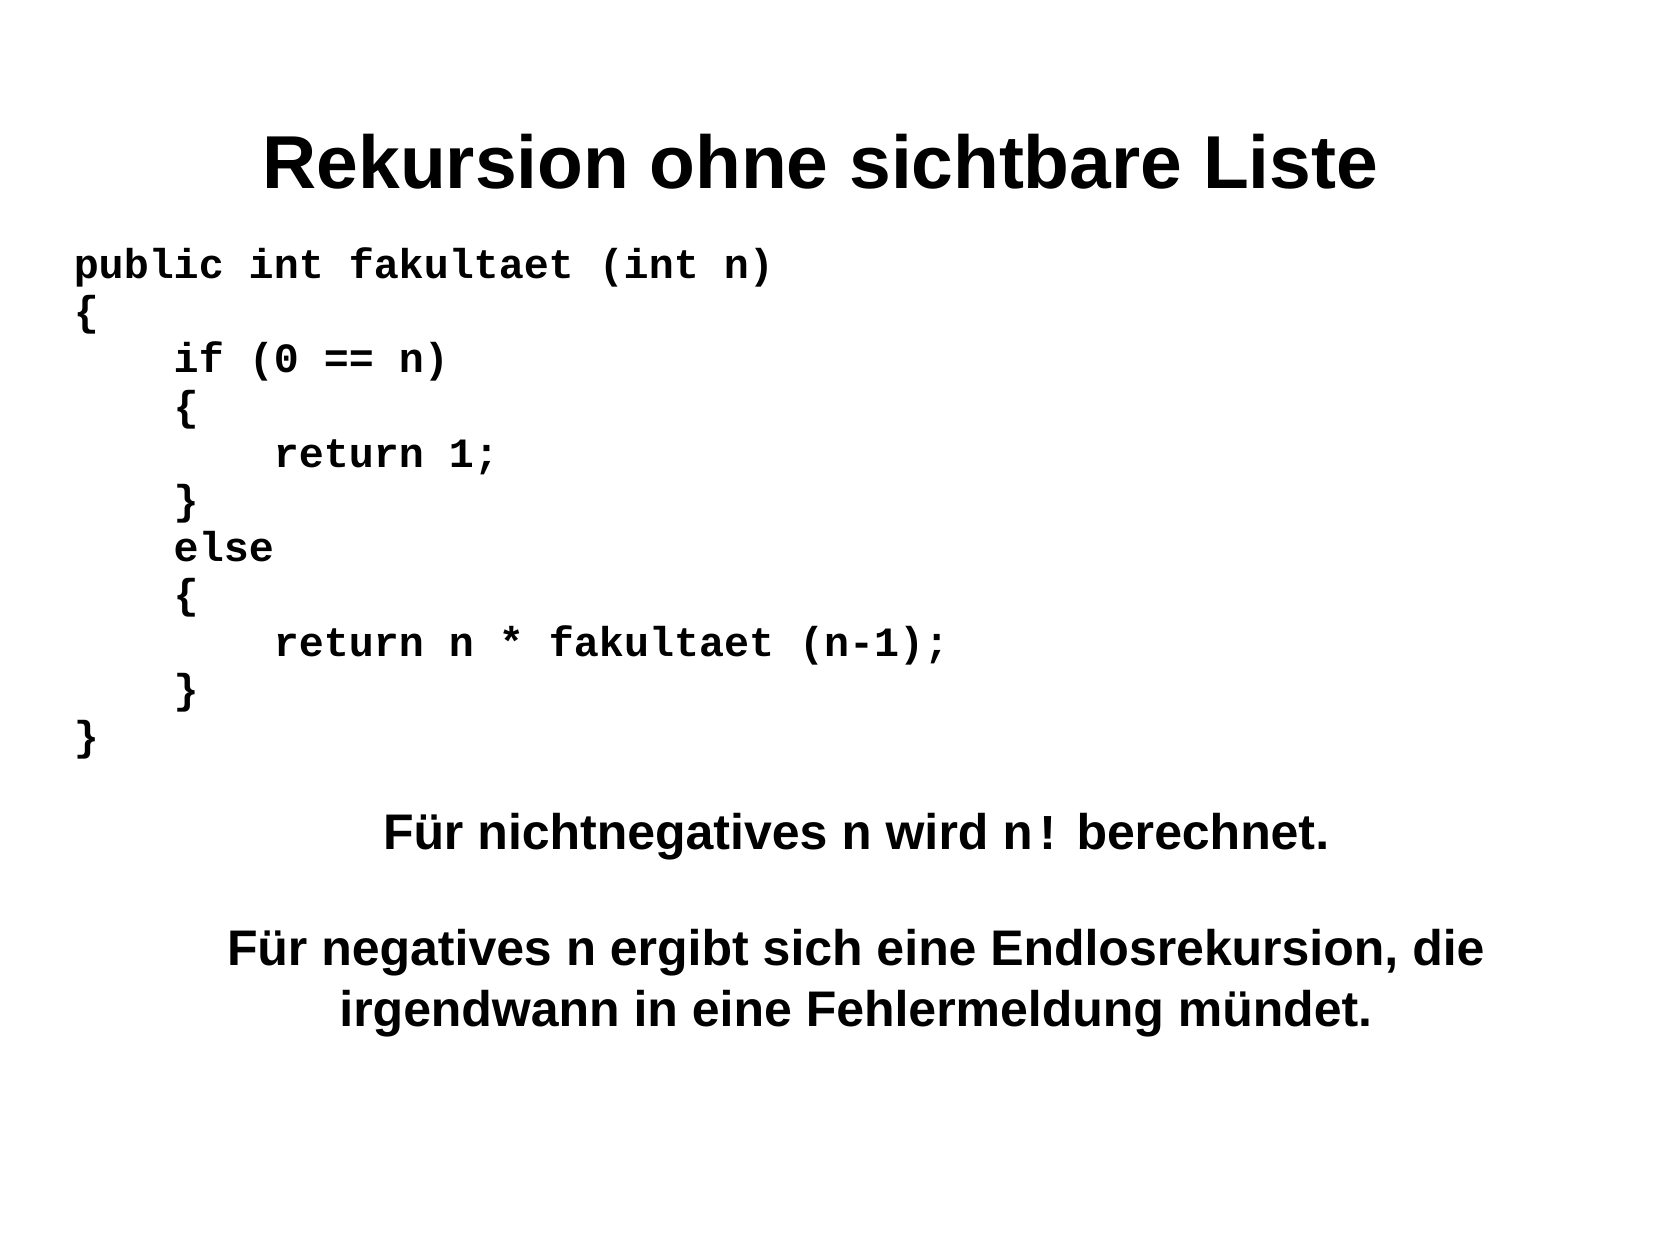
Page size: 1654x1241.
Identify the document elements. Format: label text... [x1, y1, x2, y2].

text_box Für nichtnegatives n wird n! berechnet. Für negatives n ergibt sich eine Endlosrekursion, die irgendwann in eine Fehlermeldung mündet. [88, 797, 1625, 1049]
text_box public int fakultaet (int n) { if (0 == n) { return 1; } else { return n * fakultaet (n-1); } } [59, 236, 1625, 777]
title Rekursion ohne sichtbare Liste [76, 118, 1565, 207]
